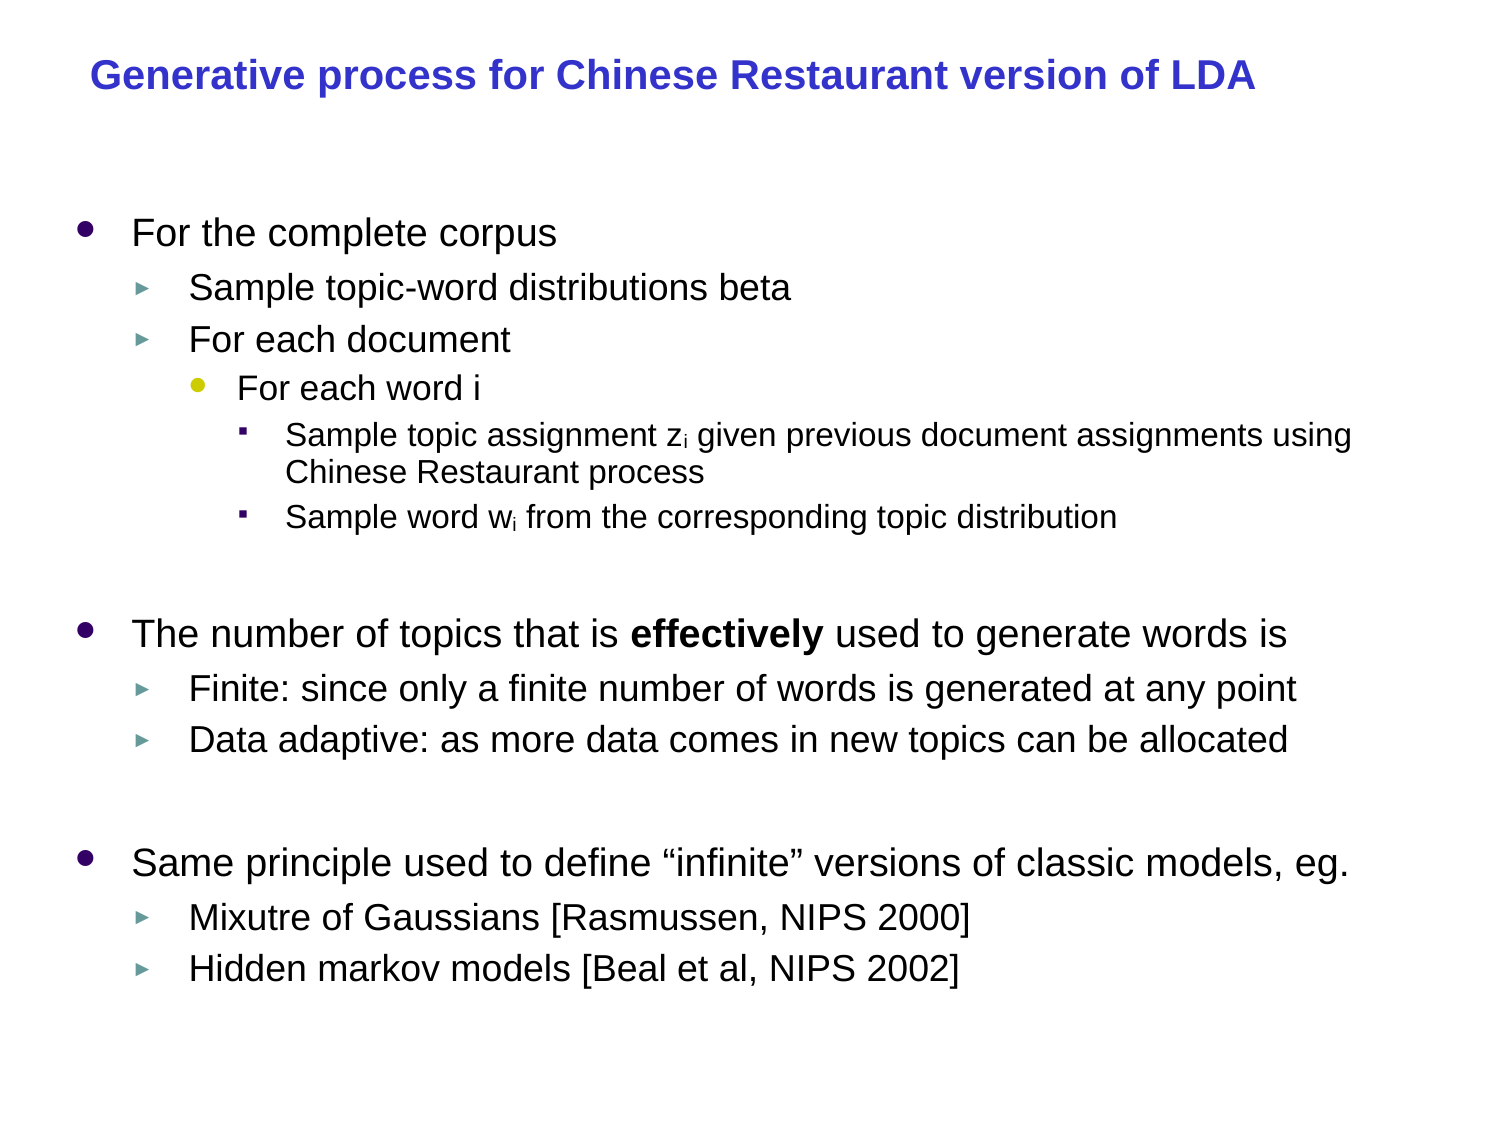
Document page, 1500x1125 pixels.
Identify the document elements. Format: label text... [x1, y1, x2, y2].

list For the complete corpus Sample topic-word distributions beta For each document For each word i Sample topic assignment zi given previous document assignments using Chinese Restaurant process Sample word wi from the corresponding topic distribution The number of topics that is effectively used to generate words is Finite: since only a finite number of words is generated at any point Data adaptive: as more data comes in new topics can be allocated Same principle used to define “infinite” versions of classic models, eg. Mixutre of Gaussians [Rasmussen, NIPS 2000] Hidden markov models [Beal et al, NIPS 2002] [75, 211, 1425, 1112]
title Generative process for Chinese Restaurant version of LDA [75, 37, 1426, 113]
